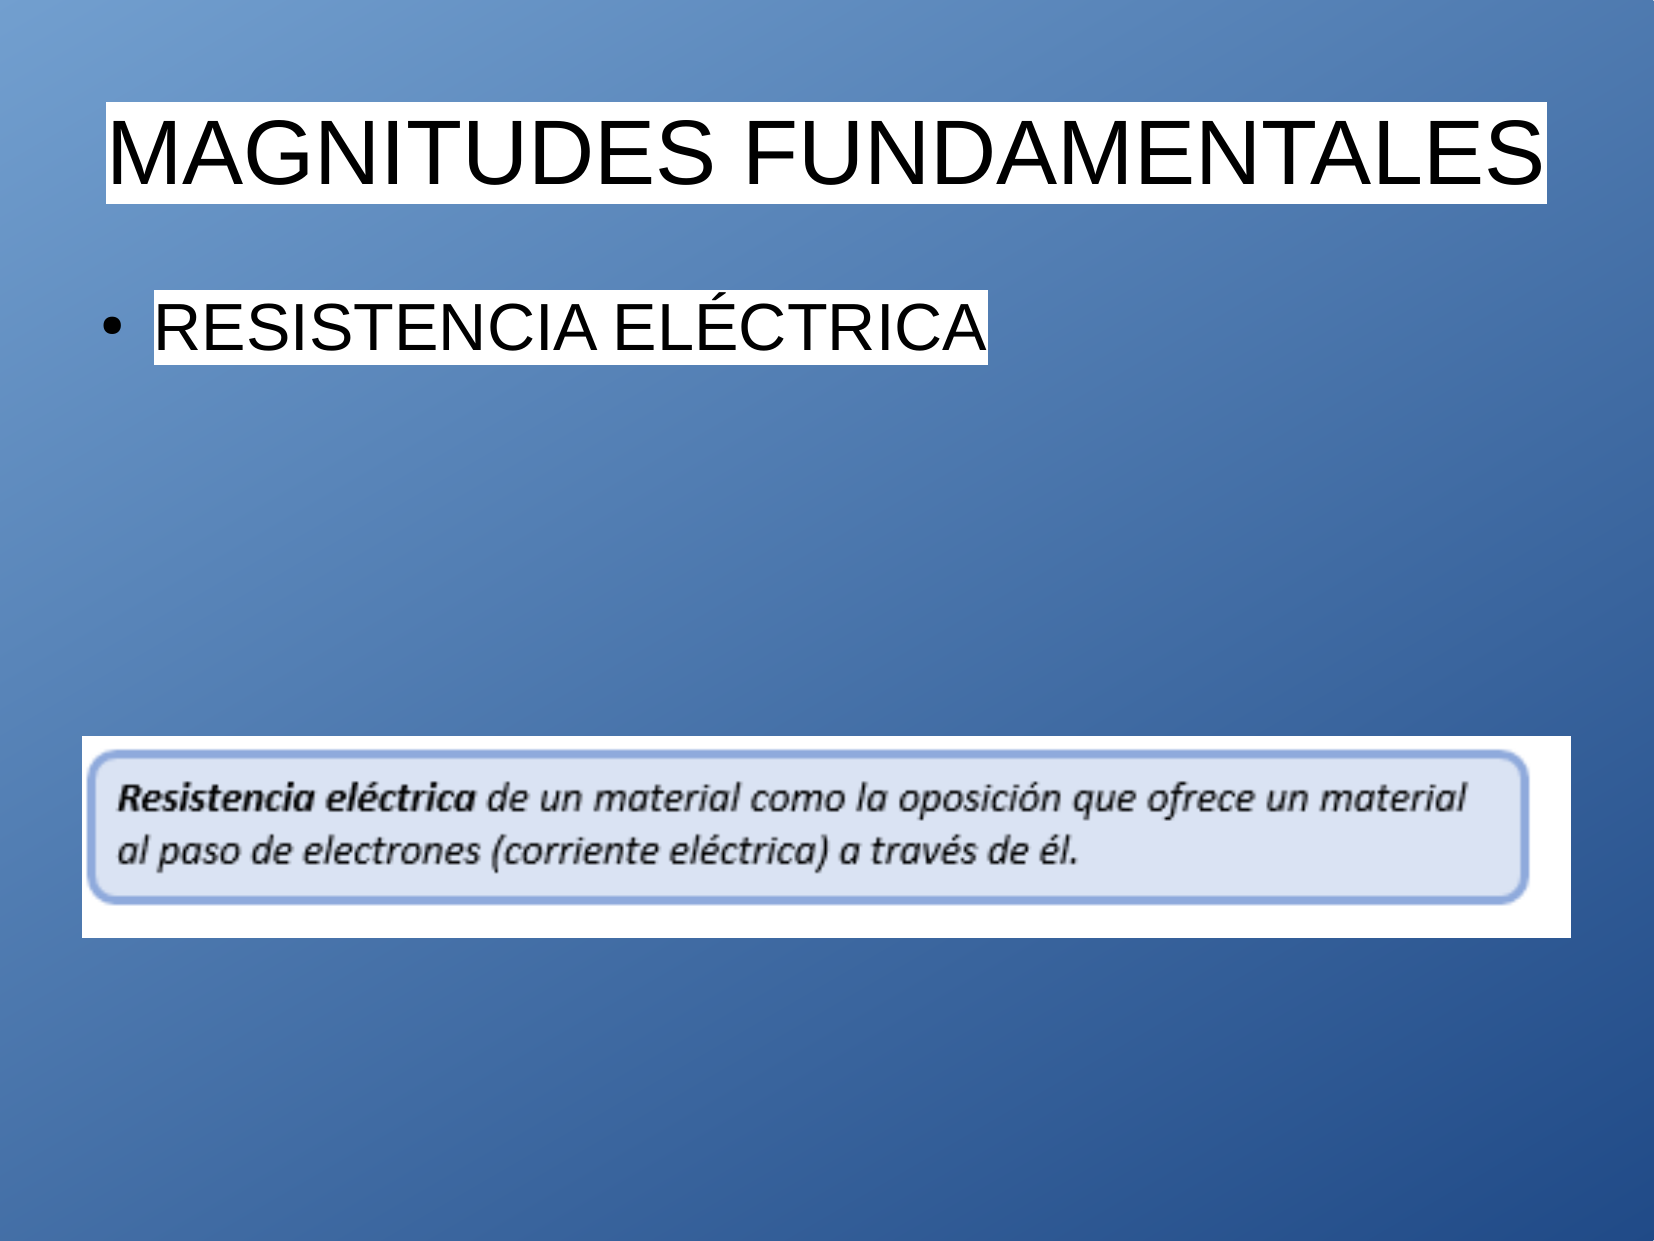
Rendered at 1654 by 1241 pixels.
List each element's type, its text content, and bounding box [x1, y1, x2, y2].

list RESISTENCIA ELÉCTRICA [82, 290, 1571, 634]
title MAGNITUDES FUNDAMENTALES [82, 49, 1571, 257]
picture [82, 736, 1571, 938]
